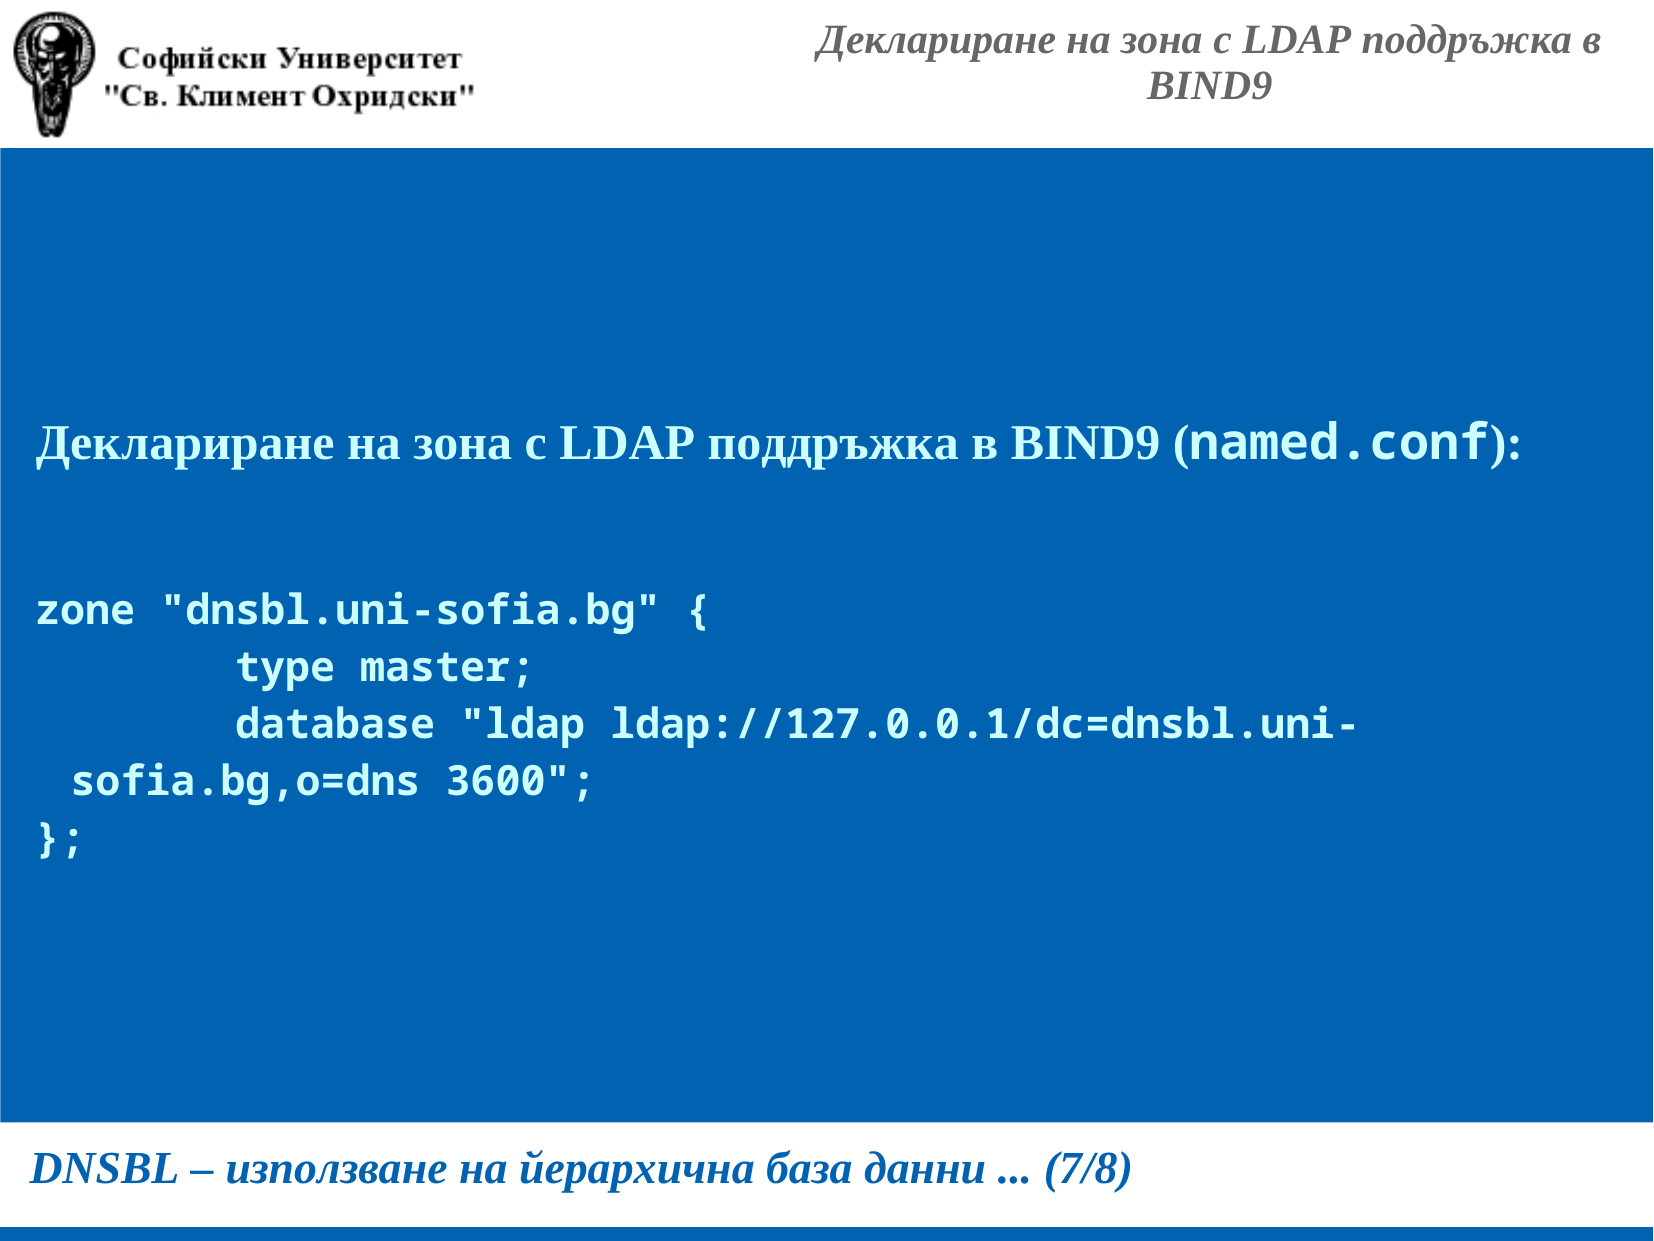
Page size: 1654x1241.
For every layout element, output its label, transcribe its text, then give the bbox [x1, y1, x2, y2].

picture [10, 0, 482, 148]
title Деклариране на зона с LDAP поддръжка в BIND9 [768, 0, 1652, 125]
text_box DNSBL – използване на йерархична база данни ... (7/8) [29, 1143, 1151, 1211]
text_box Деклариране на зона с LDAP поддръжка в BIND9 (named.conf): zone "dnsbl.uni-sofia.bg" { type master; database "ldap ldap://127.0.0.1/dc=dnsbl.uni-sofia.bg,o=dns 3600"; }; [0, 148, 1653, 1123]
